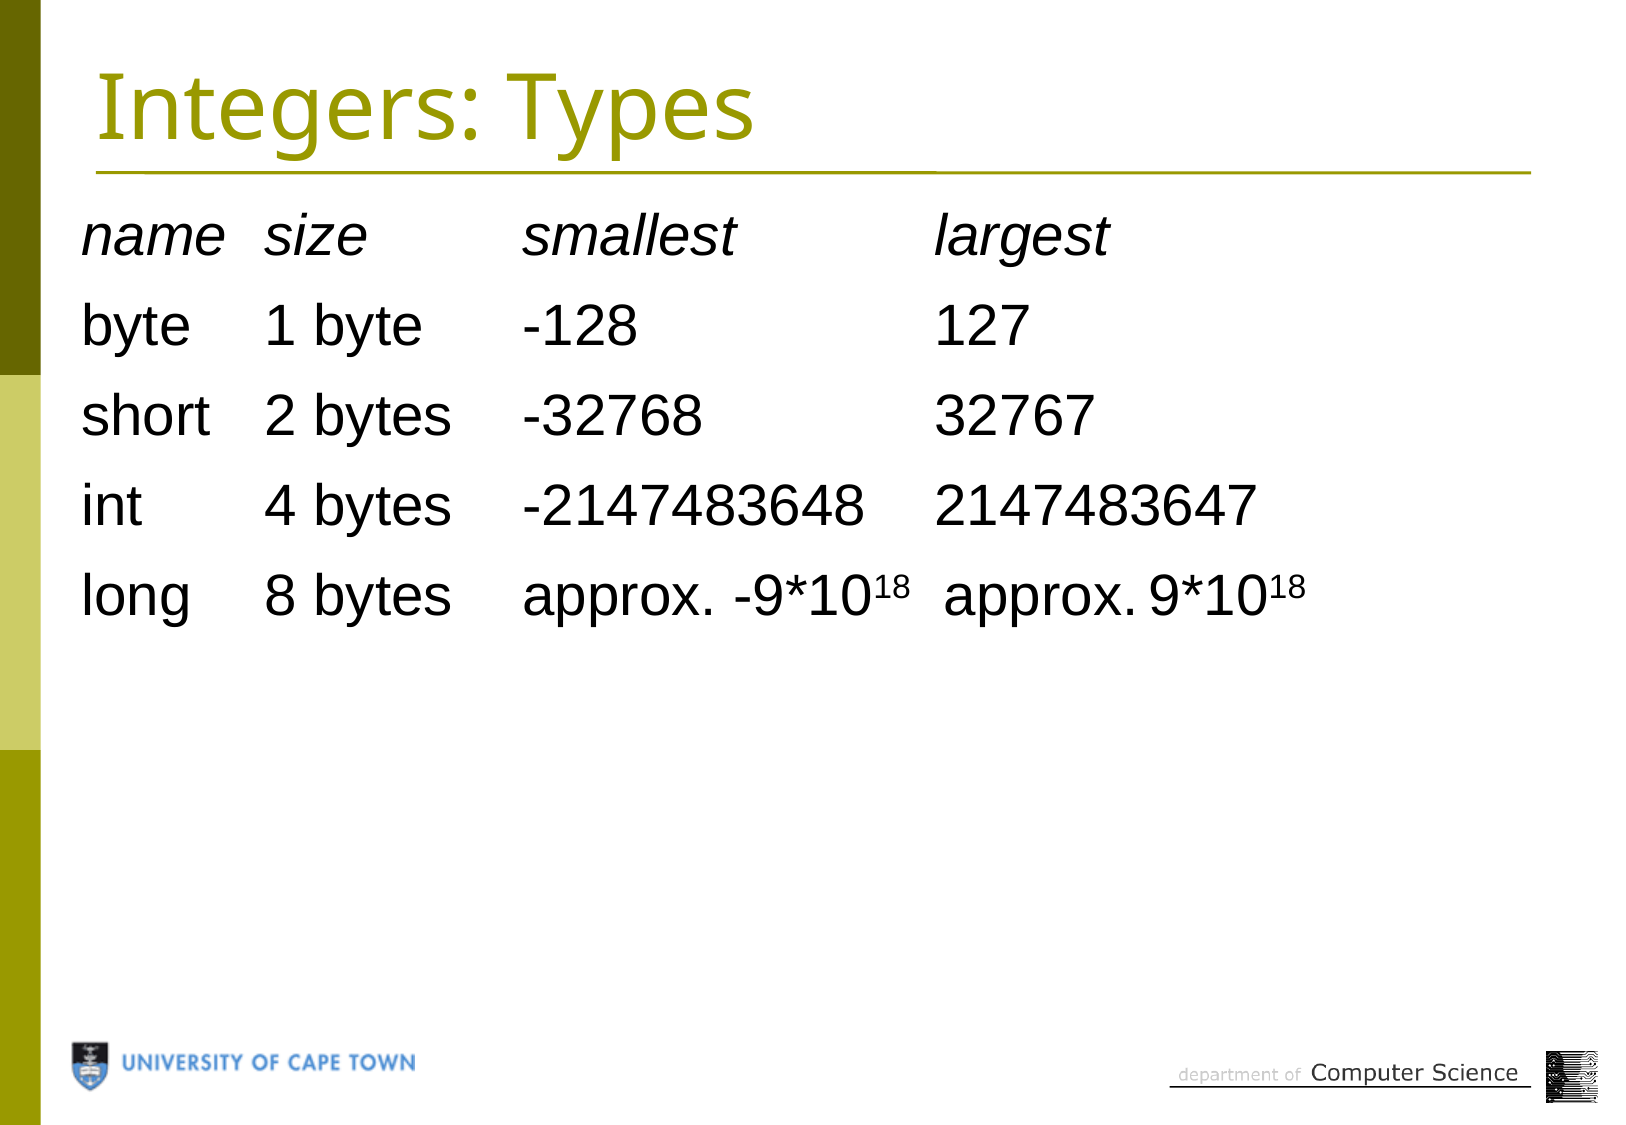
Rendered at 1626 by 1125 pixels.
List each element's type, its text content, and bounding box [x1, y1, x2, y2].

picture [1546, 1051, 1598, 1103]
picture [1169, 1043, 1532, 1091]
picture [61, 1024, 415, 1103]
text_box name size smallest largest byte 1 byte -128 127 short 2 bytes -32768 32767 int 4 bytes -2147483648 2147483647 long 8 bytes approx. -9*1018 approx. 9*1018 [81, 196, 1543, 1006]
title Integers: Types [81, 37, 1543, 180]
